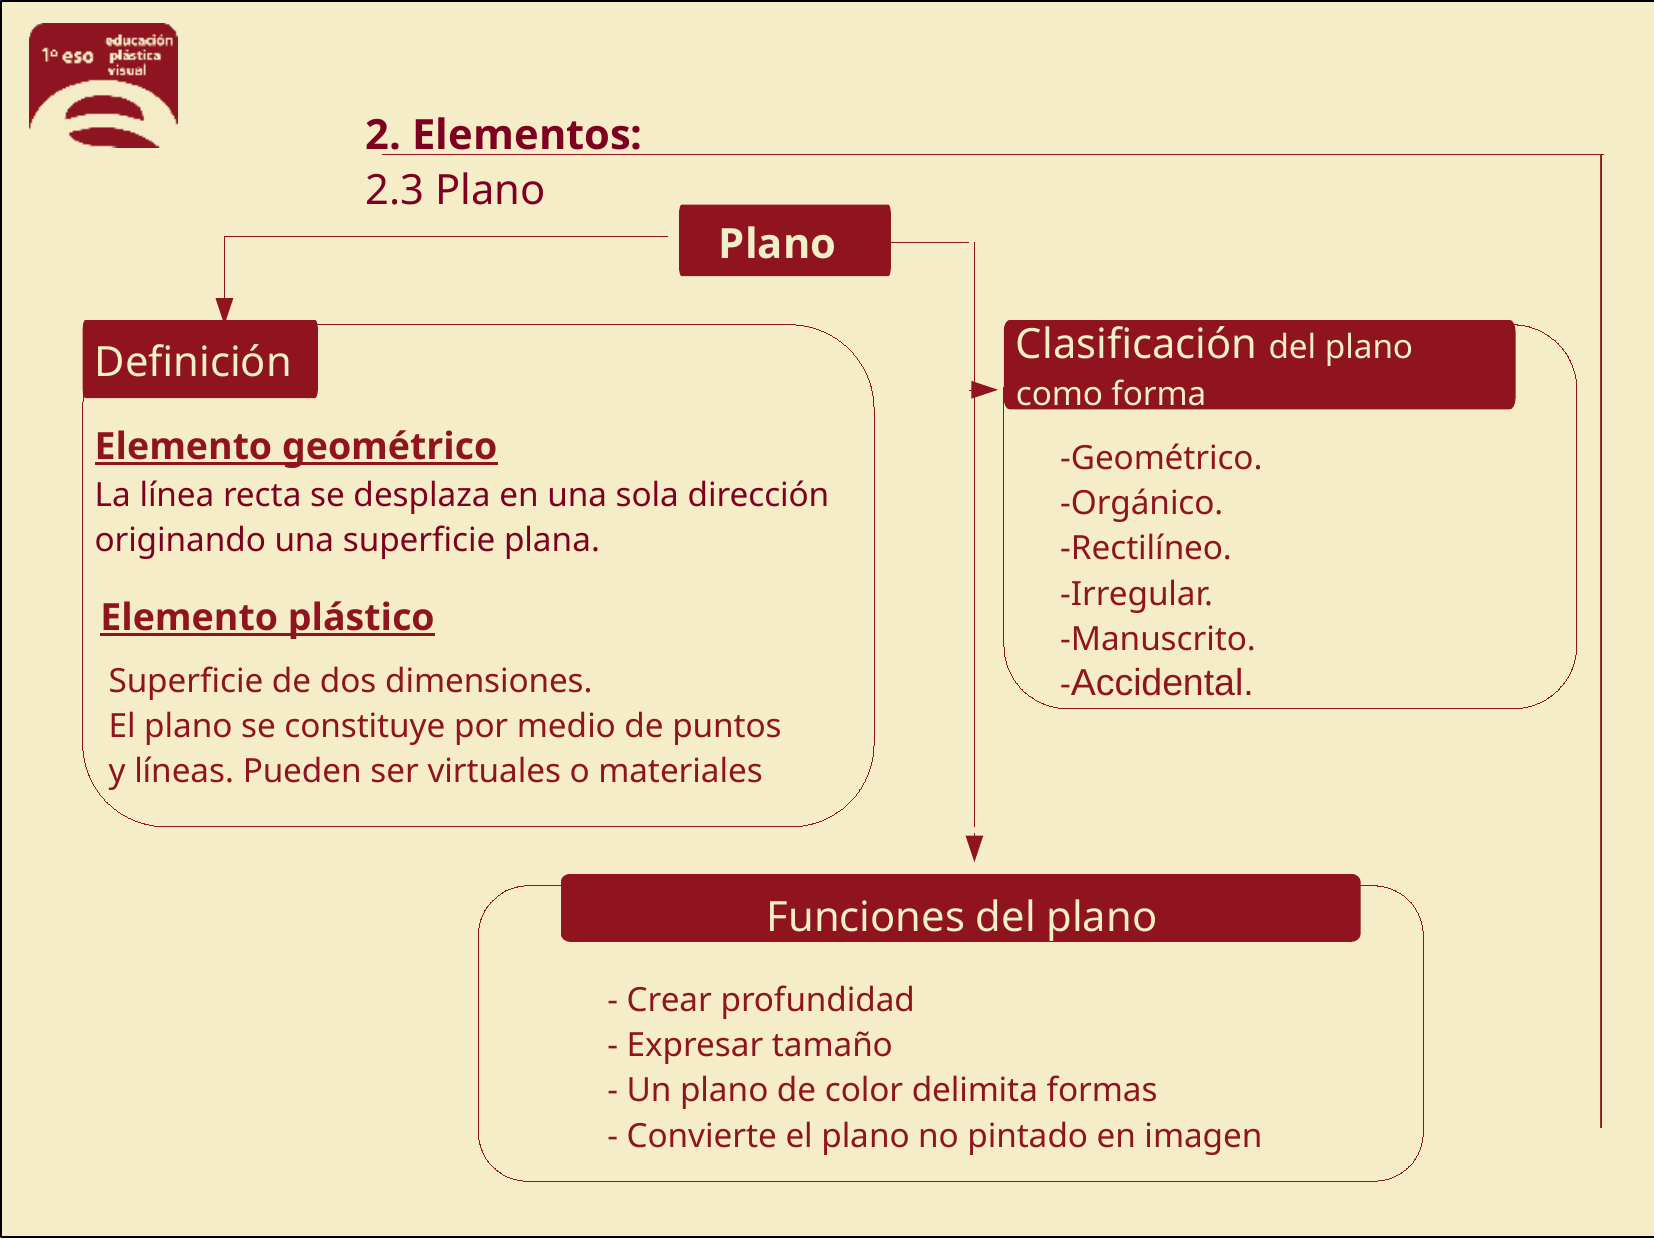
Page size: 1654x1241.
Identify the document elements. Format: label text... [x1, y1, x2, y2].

text_box Elemento plástico [100, 590, 579, 642]
title 2. Elementos: [265, 59, 1571, 134]
text_box Plano [718, 215, 884, 269]
picture [0, 0, 1654, 1241]
text_box Funciones del plano [554, 889, 1371, 941]
title La línea recta se desplaza en una sola dirección originando una superficie plana. [94, 475, 845, 557]
text_box -Geométrico. -Orgánico. -Rectilíneo. -Irregular. -Manuscrito. -Accidental. [1045, 426, 1294, 691]
text_box Definición [94, 330, 308, 390]
title 2.3 Plano [265, 158, 827, 219]
text_box - Crear profundidad - Expresar tamaño - Un plano de color delimita formas - Convierte el plano no pintado en imagen [555, 968, 1473, 1174]
text_box Clasificación del plano como forma [1015, 318, 1504, 411]
text_box Elemento geométrico [94, 419, 579, 470]
text_box Superficie de dos dimensiones. El plano se constituye por medio de puntos y líneas. Pueden ser virtuales o materiales [93, 649, 858, 827]
